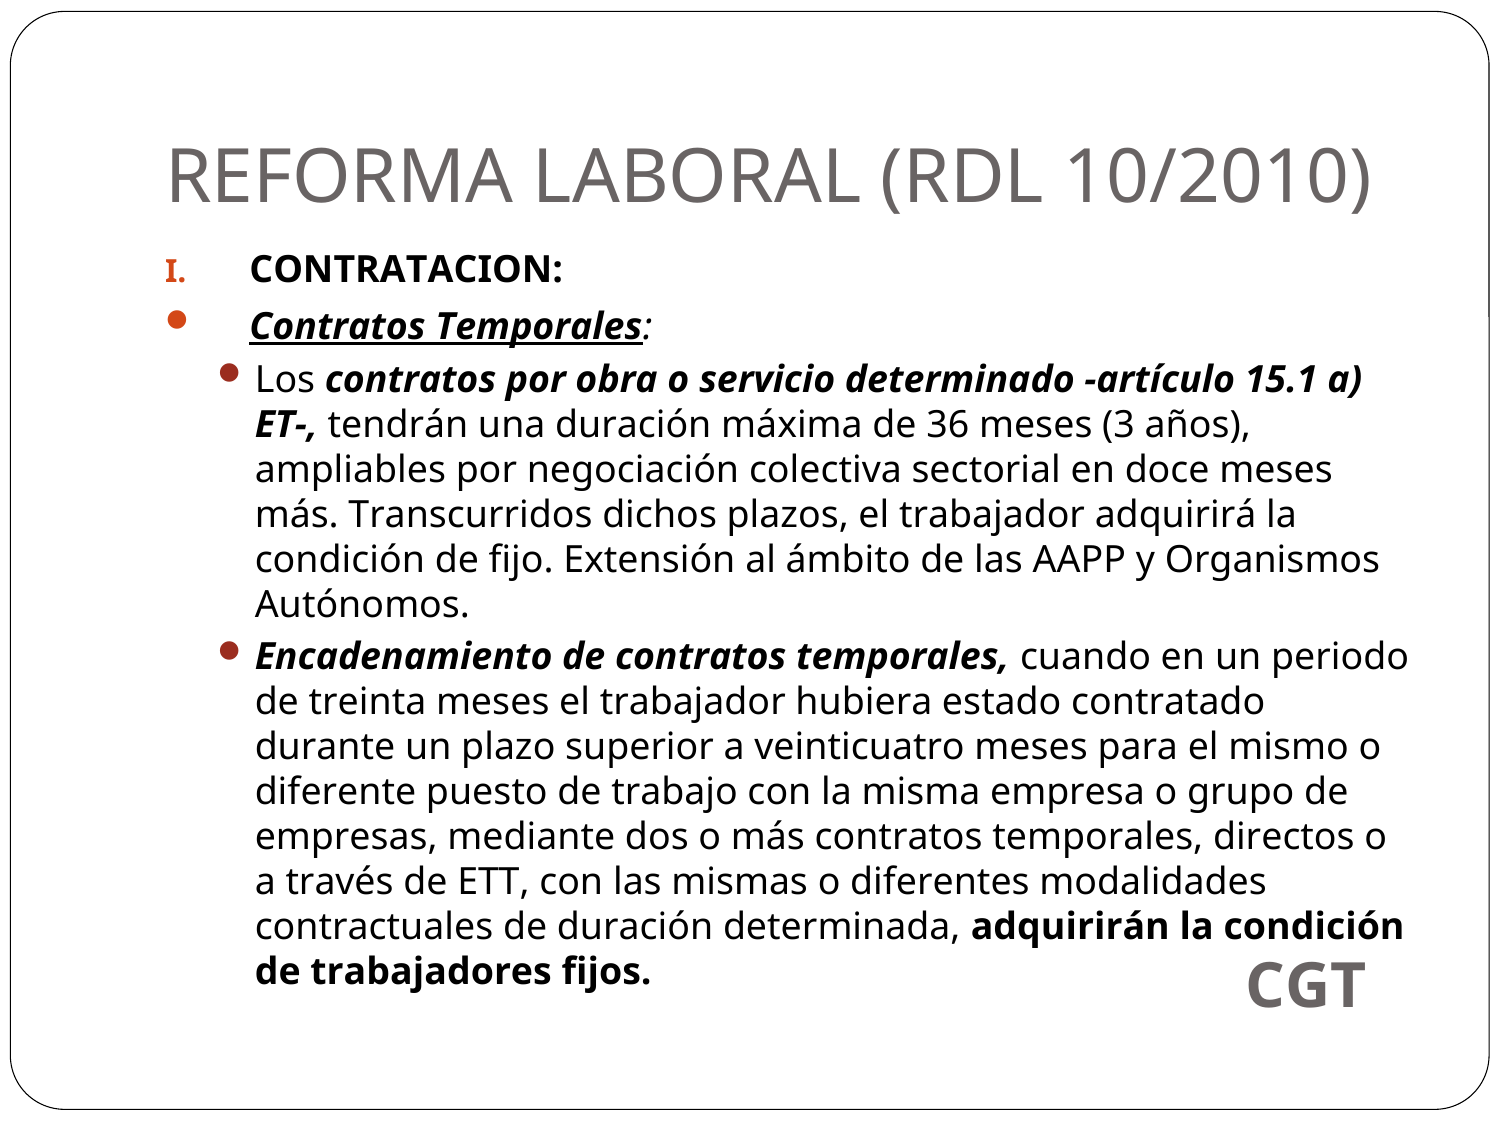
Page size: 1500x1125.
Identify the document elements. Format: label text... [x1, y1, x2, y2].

title REFORMA LABORAL (RDL 10/2010) [150, 29, 1426, 233]
text_box CGT [1230, 937, 1500, 1028]
list CONTRATACION: Contratos Temporales: Los contratos por obra o servicio determinado -artículo 15.1 a) ET-, tendrán una duración máxima de 36 meses (3 años), ampliables por negociación colectiva sectorial en doce meses más. Transcurridos dichos plazos, el trabajador adquirirá la condición de fijo. Extensión al ámbito de las AAPP y Organismos Autónomos. Encadenamiento de contratos temporales, cuando en un periodo de treinta meses el trabajador hubiera estado contratado durante un plazo superior a veinticuatro meses para el mismo o diferente puesto de trabajo con la misma empresa o grupo de empresas, mediante dos o más contratos temporales, directos o a través de ETT, con las mismas o diferentes modalidades contractuales de duración determinada, adquirirán la condición de trabajadores fijos. [150, 237, 1426, 1108]
